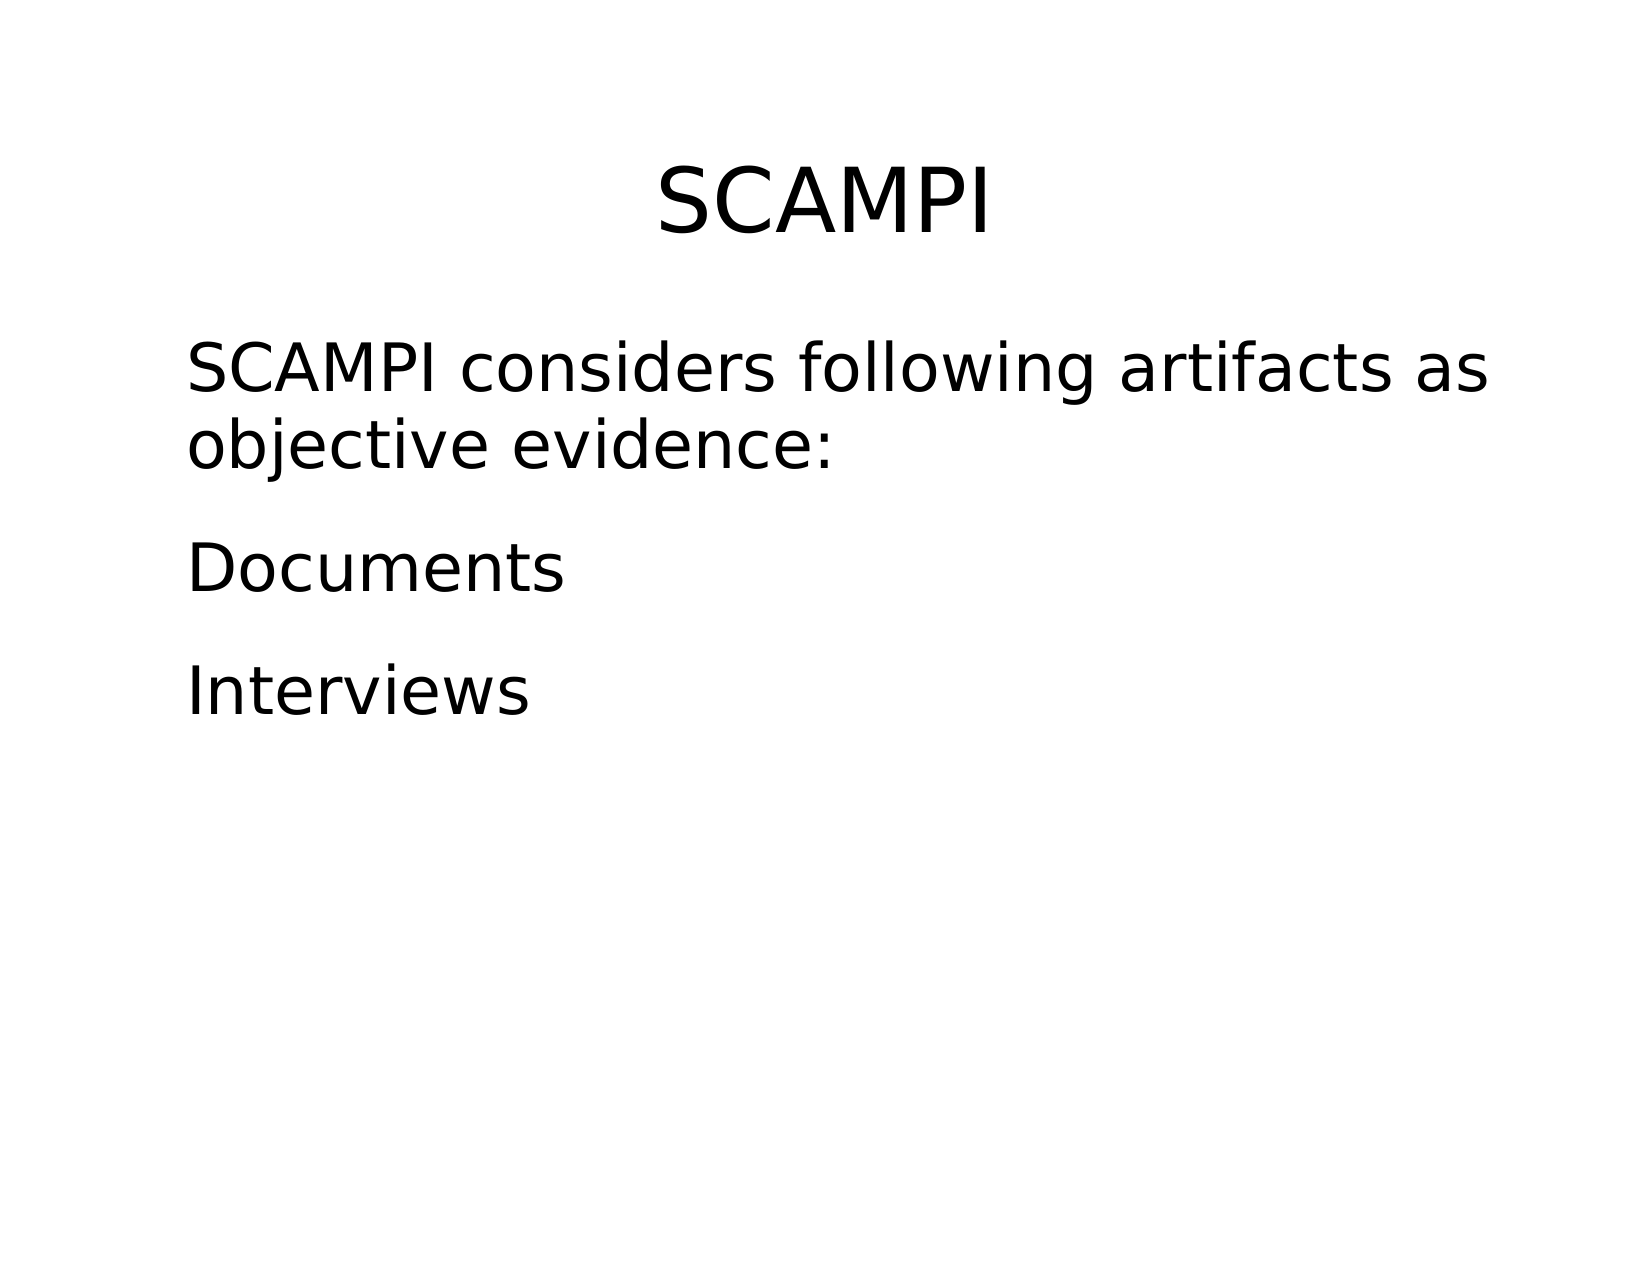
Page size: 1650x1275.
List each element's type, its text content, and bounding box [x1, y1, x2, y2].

text_box SCAMPI considers following artifacts as objective evidence: Documents Interviews [171, 321, 1522, 861]
title SCAMPI [135, 105, 1515, 299]
